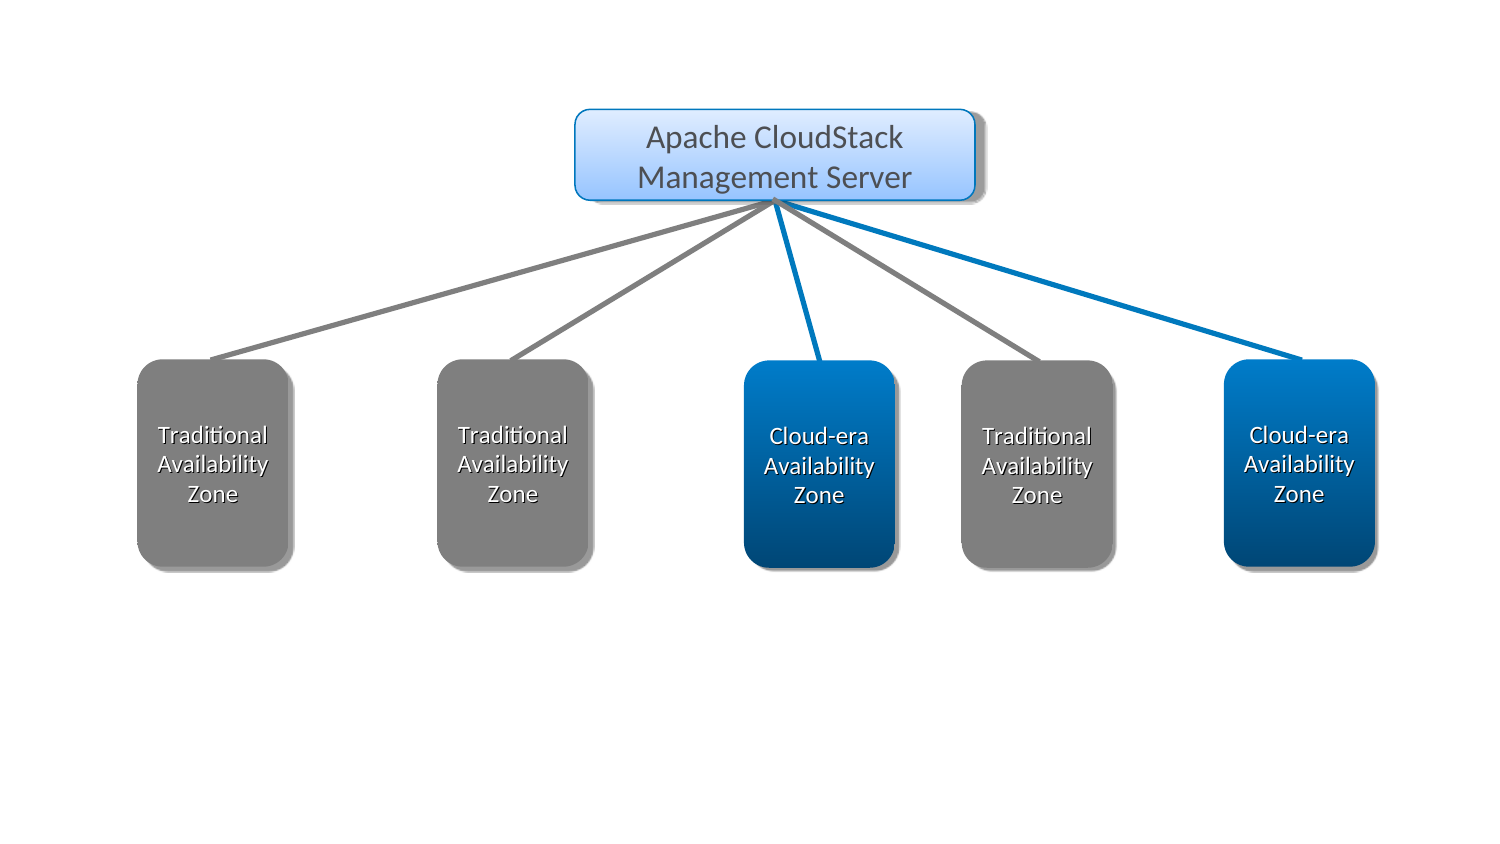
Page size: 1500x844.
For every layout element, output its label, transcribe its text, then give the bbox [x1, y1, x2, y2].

text_box Cloud-era Availability Zone [743, 360, 895, 568]
text_box Traditional Availability Zone [137, 359, 289, 567]
text_box Traditional Availability Zone [437, 359, 589, 567]
text_box Traditional Availability Zone [961, 360, 1113, 568]
text_box Cloud-era Availability Zone [1223, 359, 1375, 567]
text_box Apache CloudStack Management Server [574, 109, 976, 201]
